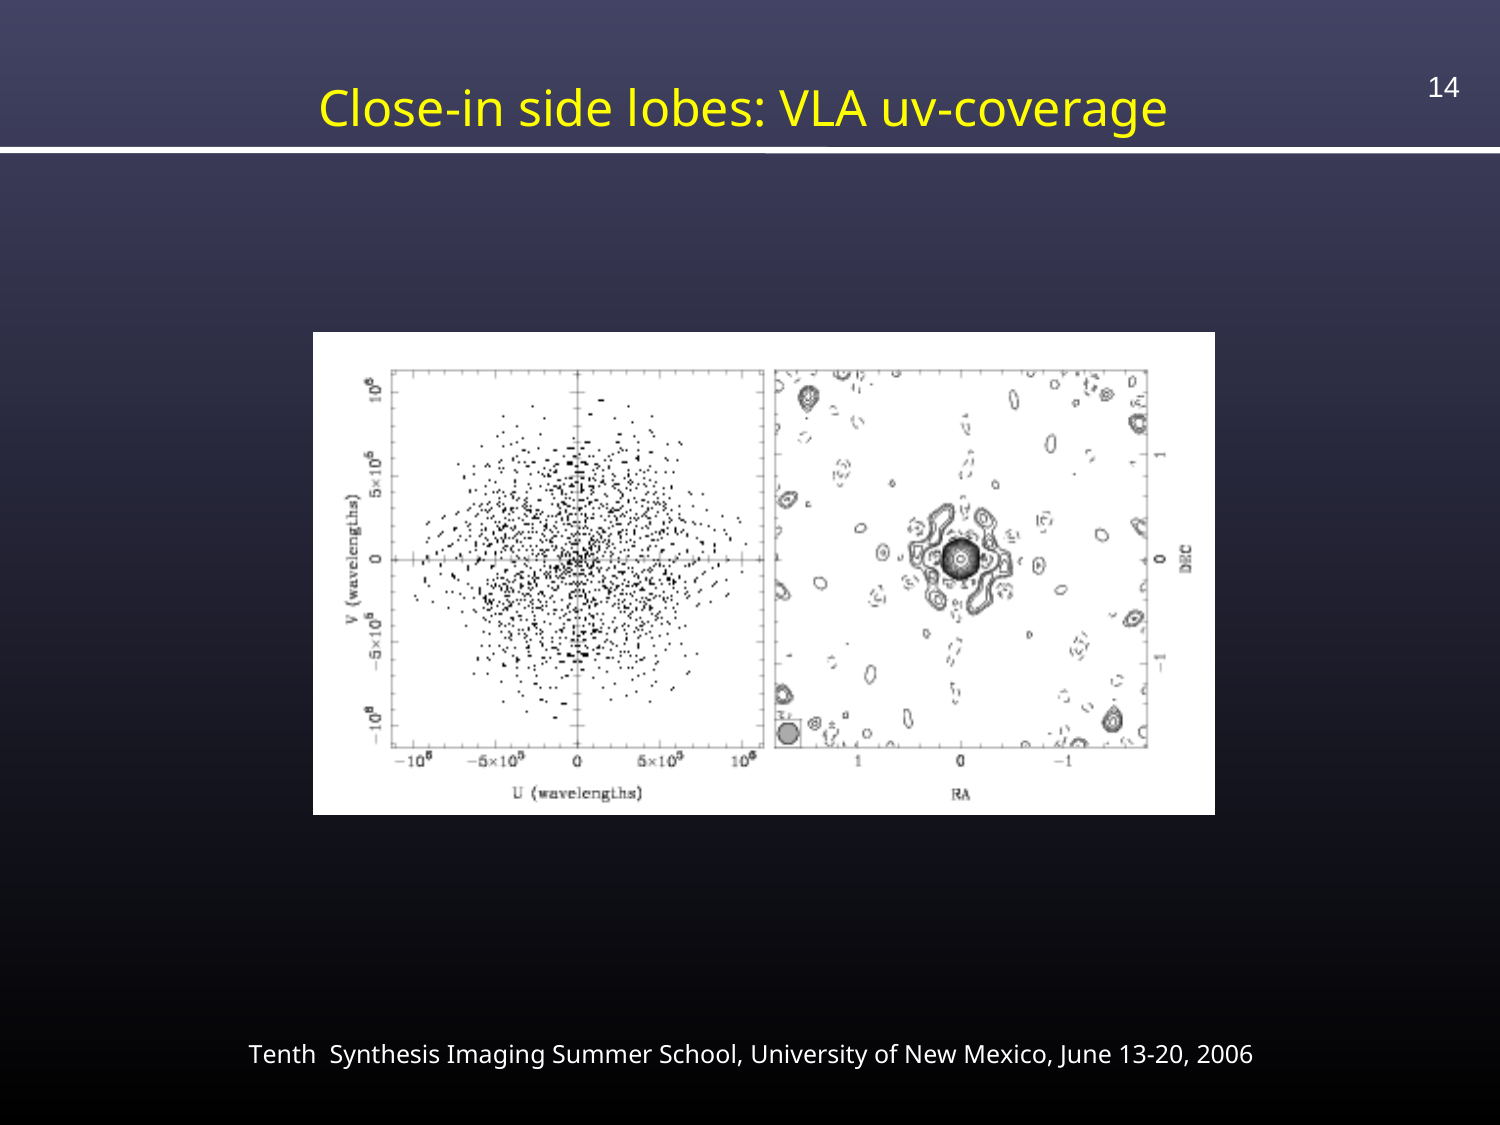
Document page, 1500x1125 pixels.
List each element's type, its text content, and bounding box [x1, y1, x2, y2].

title Close-in side lobes: VLA uv-coverage [112, 62, 1375, 151]
picture [313, 332, 1215, 815]
